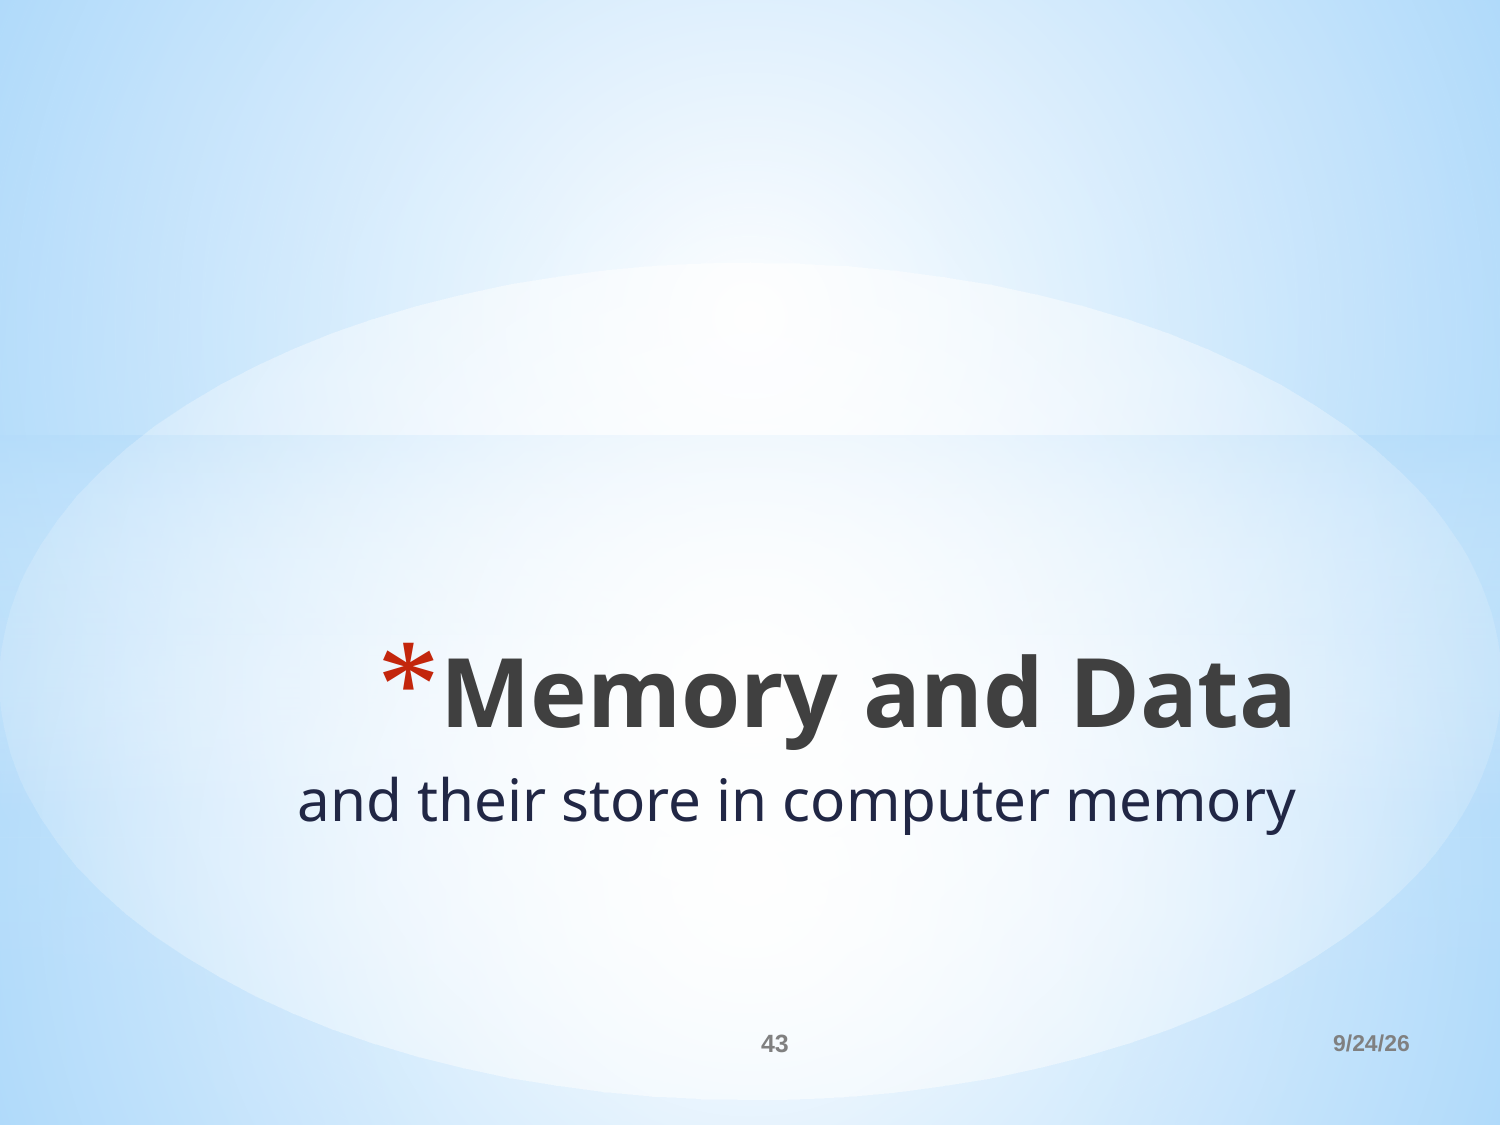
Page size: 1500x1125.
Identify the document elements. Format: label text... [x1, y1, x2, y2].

list and their store in computer memory [237, 755, 1312, 893]
title Memory and Data [212, 356, 1313, 754]
